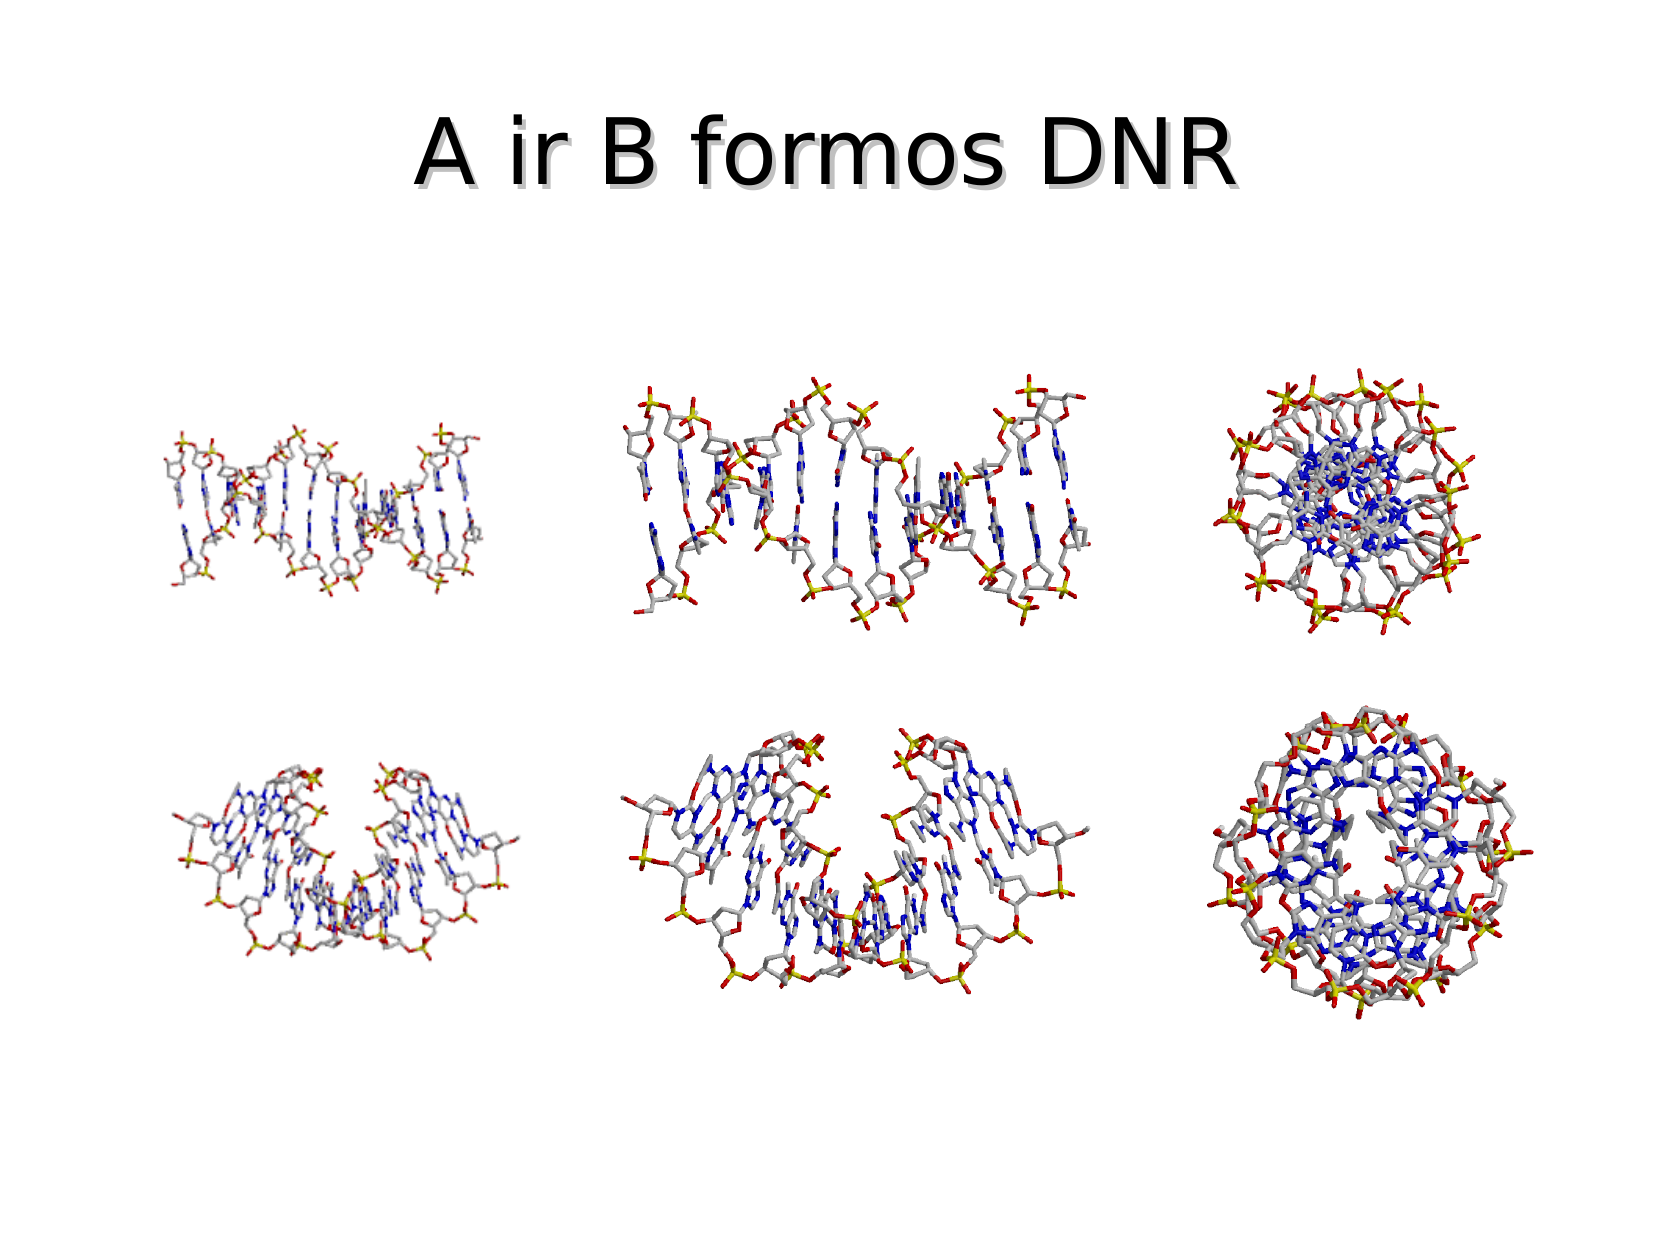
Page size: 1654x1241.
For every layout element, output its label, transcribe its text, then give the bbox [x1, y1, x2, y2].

picture [1204, 702, 1536, 1022]
picture [1210, 365, 1483, 638]
title A ir B formos DNR [82, 56, 1571, 250]
picture [620, 371, 1093, 633]
picture [147, 708, 565, 1022]
picture [617, 725, 1093, 998]
picture [114, 354, 532, 667]
